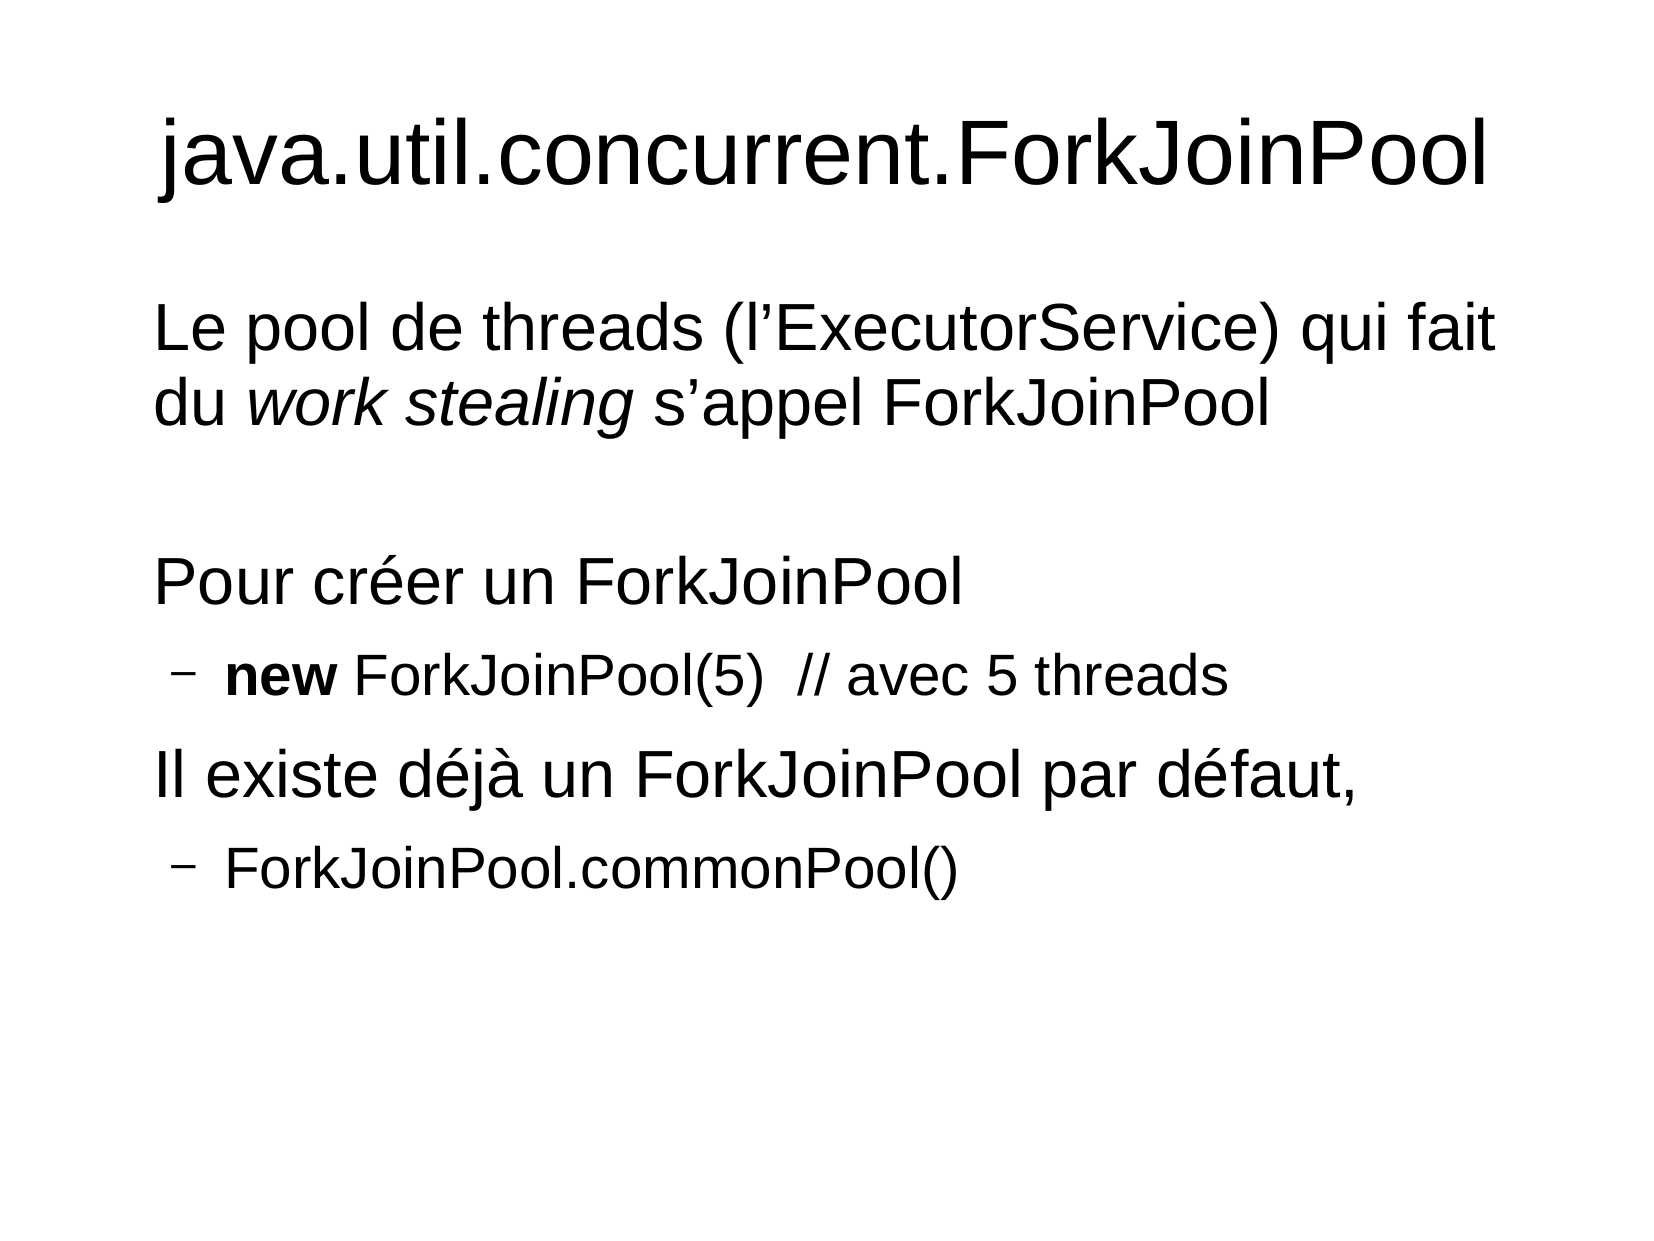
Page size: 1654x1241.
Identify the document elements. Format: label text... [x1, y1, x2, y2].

list Le pool de threads (l’ExecutorService) qui fait du work stealing s’appel ForkJoinPool Pour créer un ForkJoinPool new ForkJoinPool(5) // avec 5 threads Il existe déjà un ForkJoinPool par défaut, ForkJoinPool.commonPool() [82, 290, 1571, 1010]
title java.util.concurrent.ForkJoinPool [82, 49, 1571, 257]
